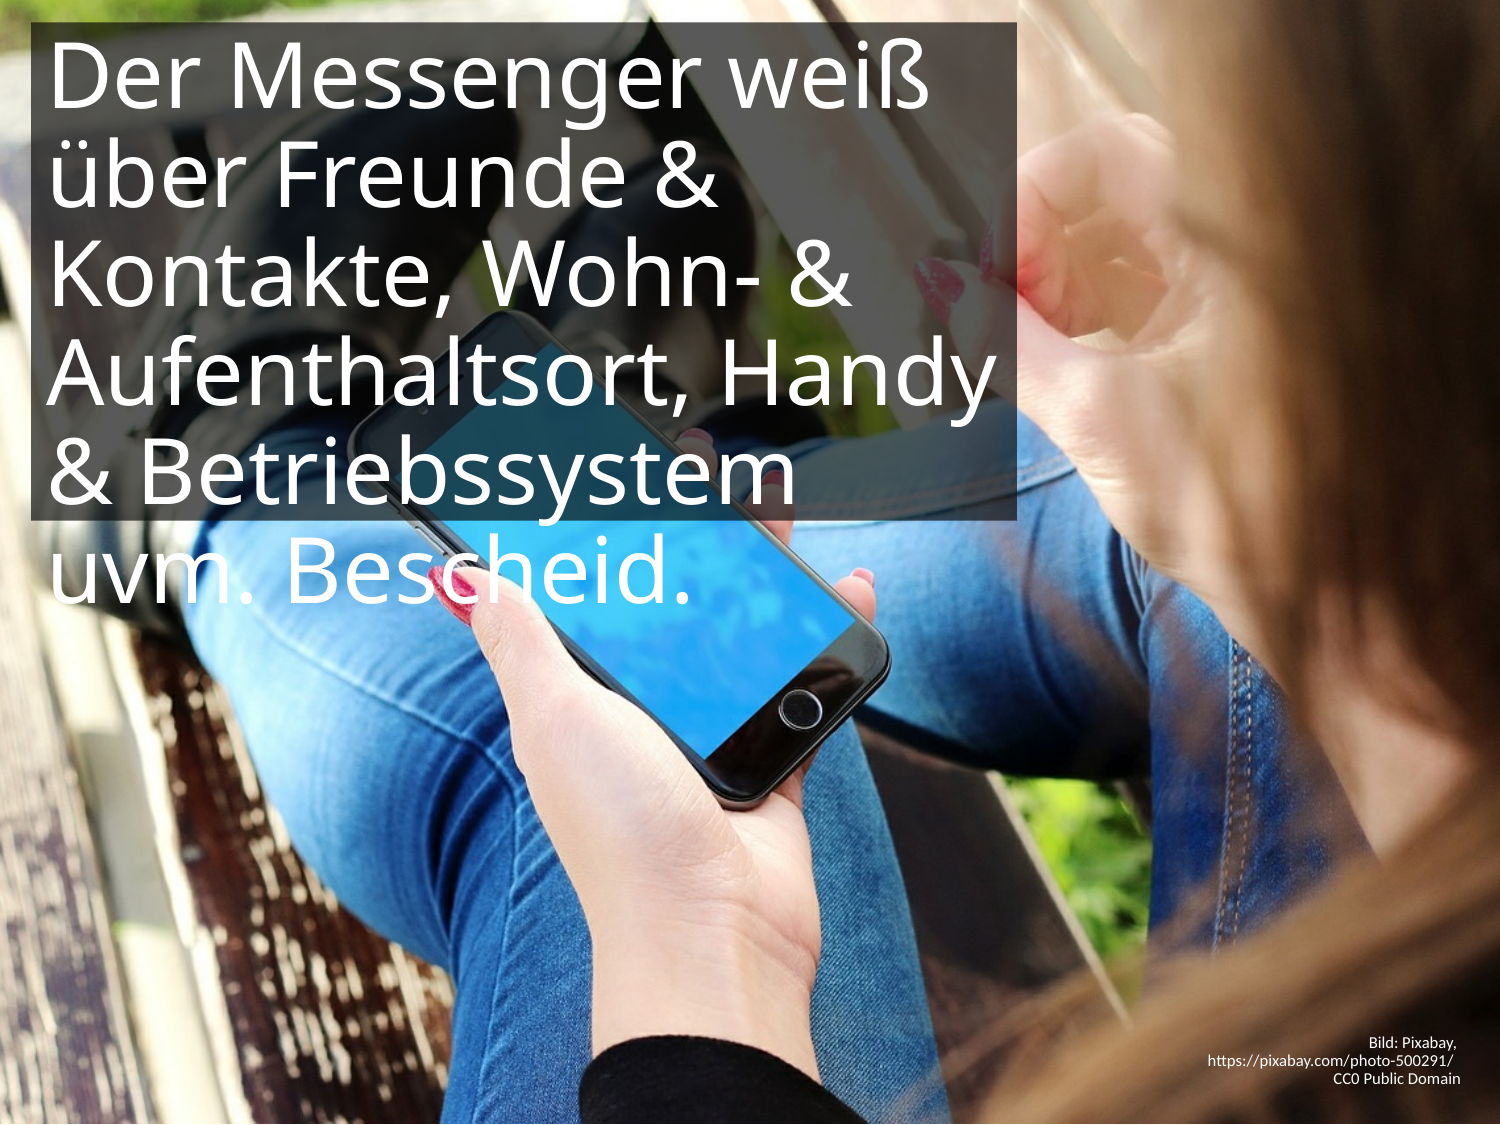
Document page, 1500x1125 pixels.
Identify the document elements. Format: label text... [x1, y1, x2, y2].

text_box Bild: Pixabay, https://pixabay.com/photo-500291/ CC0 Public Domain [1192, 1027, 1478, 1125]
title Der Messenger weiß über Freunde & Kontakte, Wohn- & Aufenthaltsort, Handy & Betriebssystem uvm. Bescheid. [31, 22, 1017, 521]
picture [0, 0, 1500, 1125]
